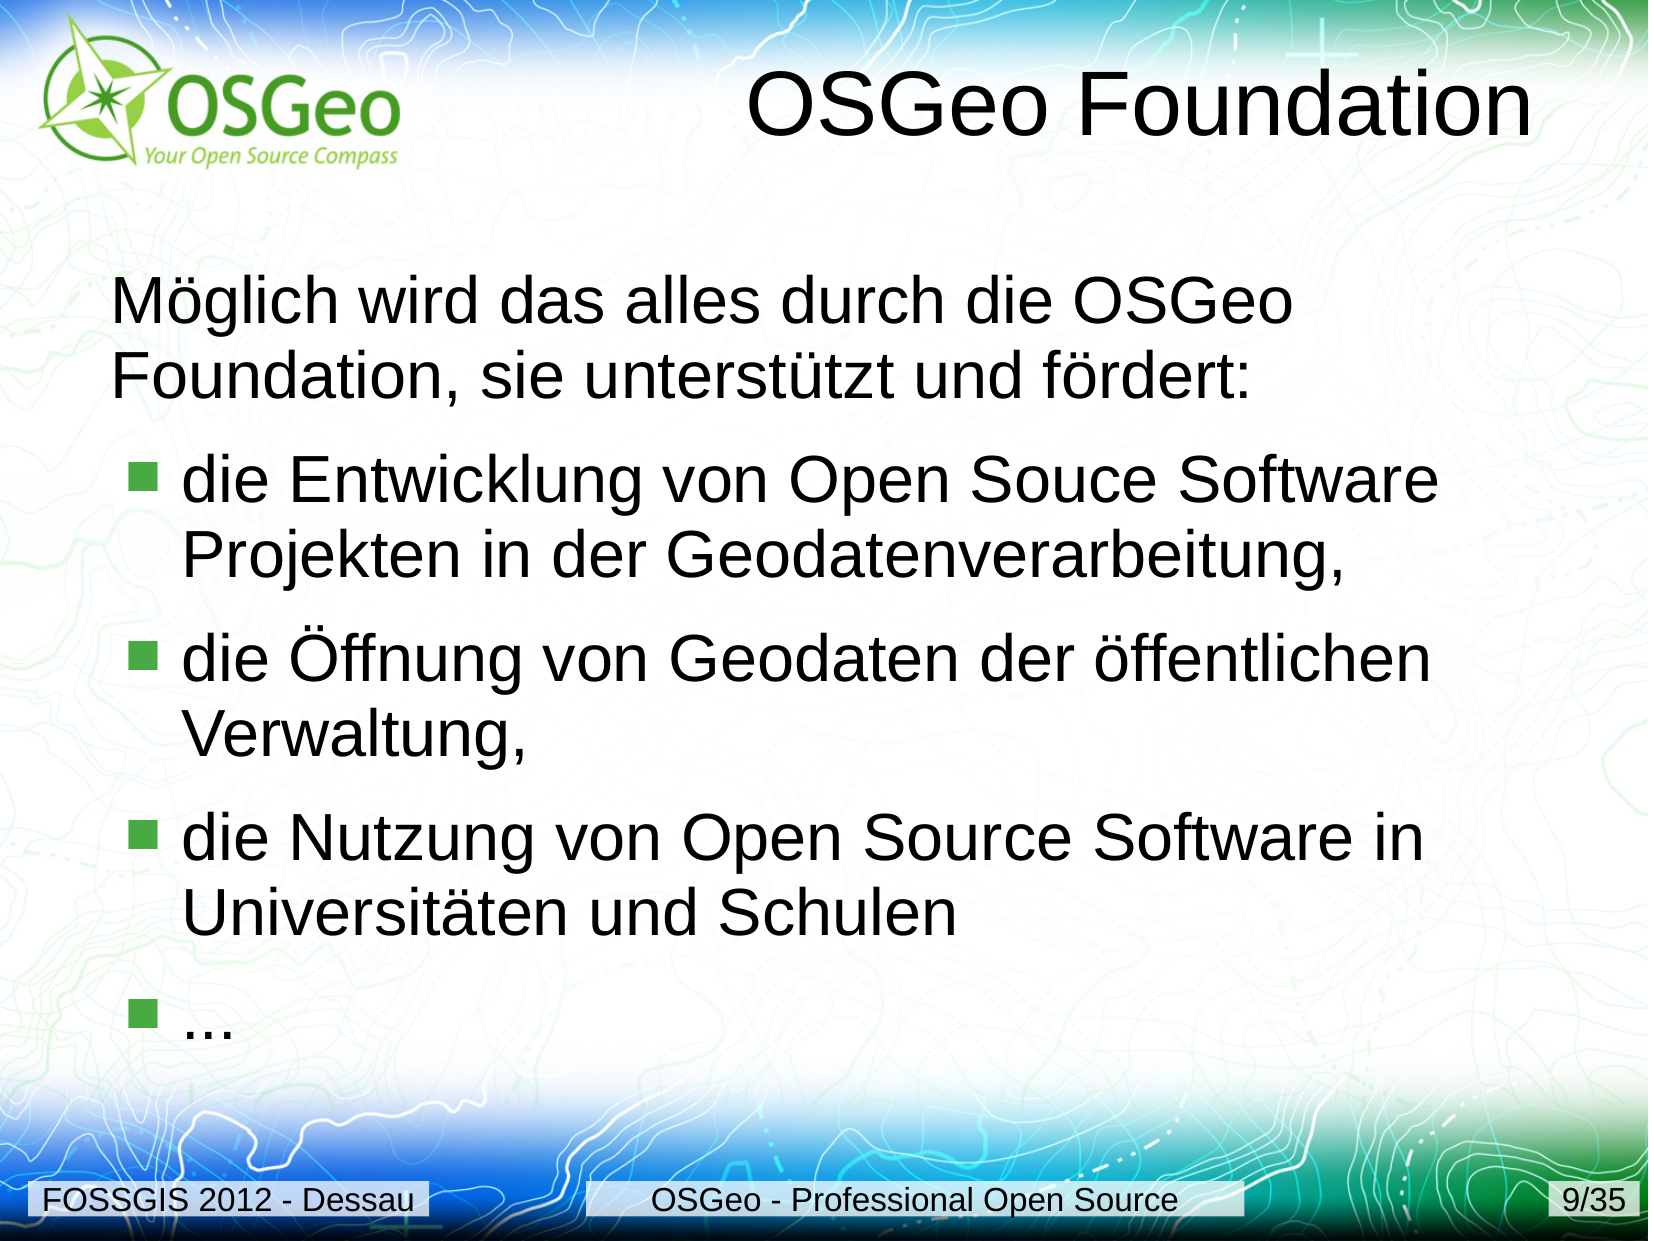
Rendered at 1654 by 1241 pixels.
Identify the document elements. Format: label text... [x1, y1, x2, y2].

list Möglich wird das alles durch die OSGeo Foundation, sie unterstützt und fördert: die Entwicklung von Open Souce Software Projekten in der Geodatenverarbeitung, die Öffnung von Geodaten der öffentlichen Verwaltung, die Nutzung von Open Source Software in Universitäten und Schulen ... [110, 262, 1595, 1055]
title OSGeo Foundation [430, 29, 1536, 178]
picture [0, 0, 1648, 1241]
